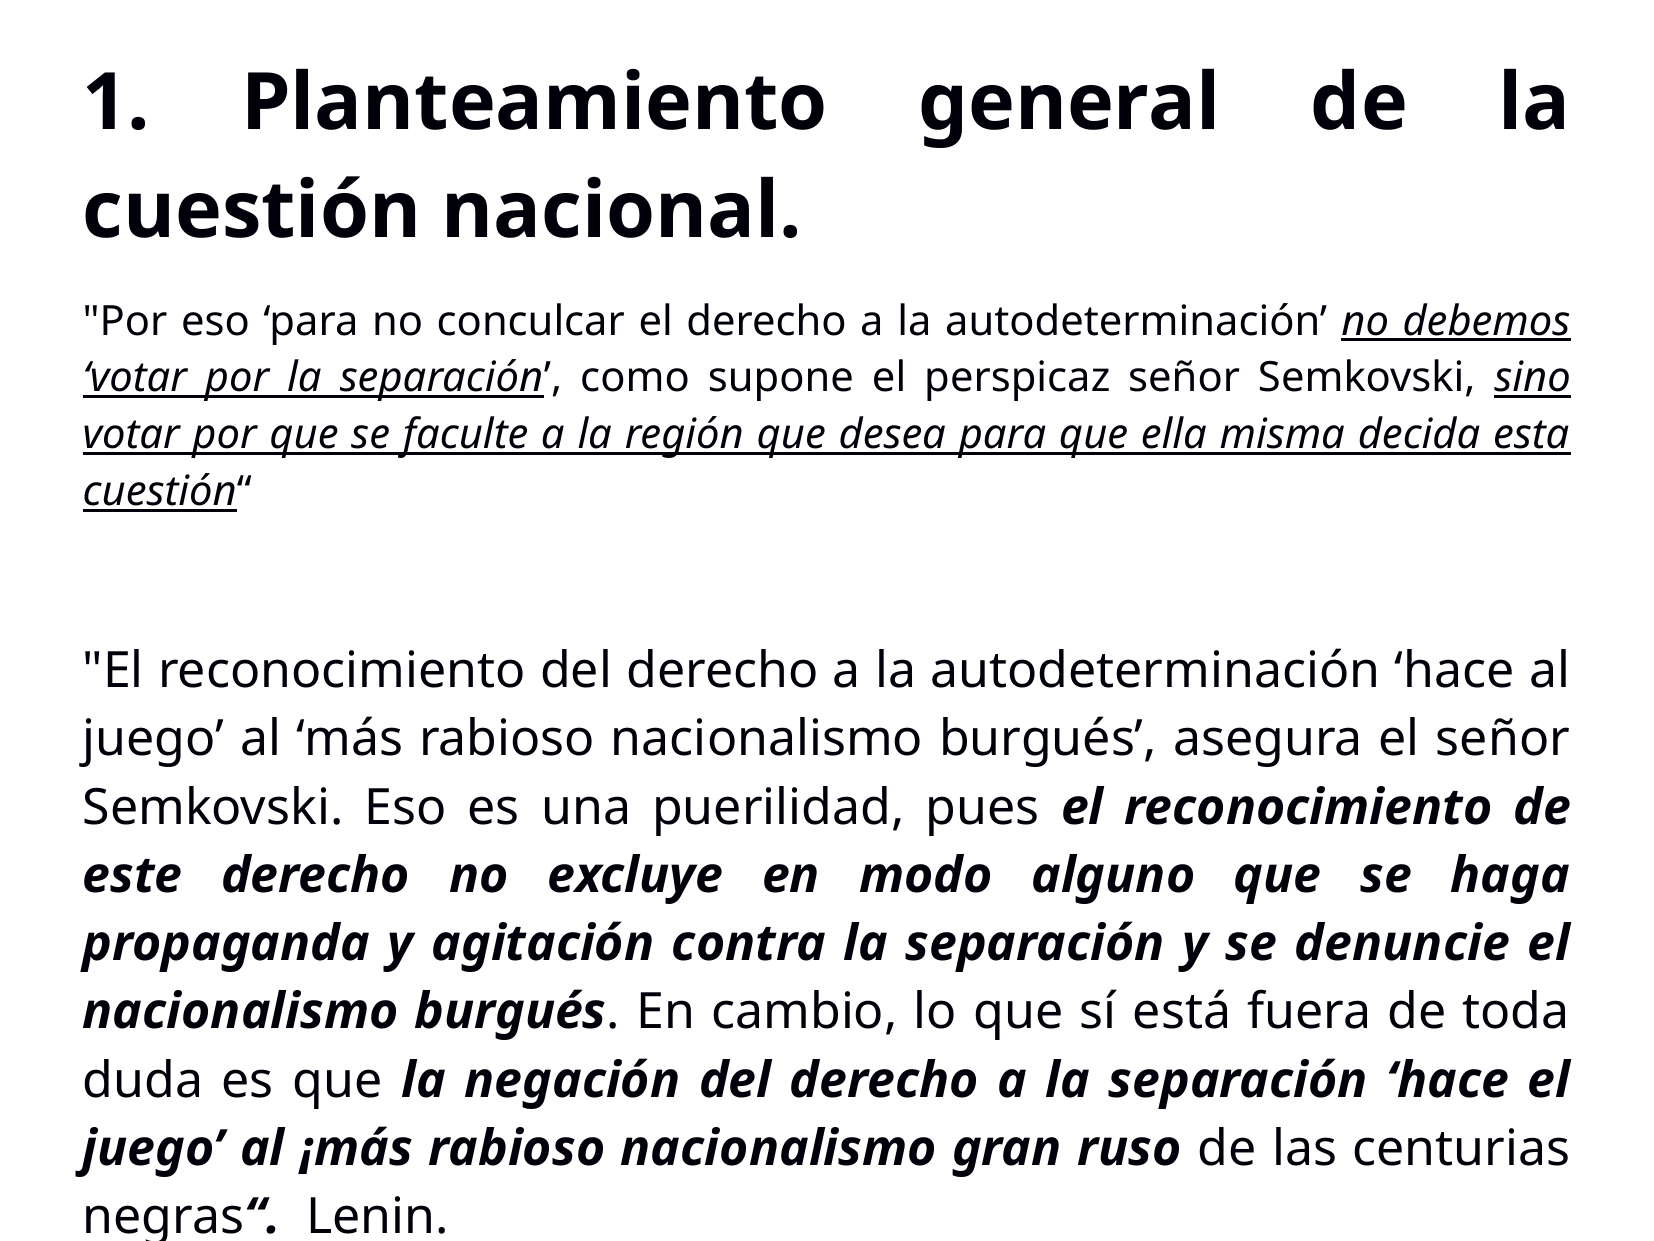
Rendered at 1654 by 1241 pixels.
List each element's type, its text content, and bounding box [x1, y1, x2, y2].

title 1. Planteamiento general de la cuestión nacional. [82, 49, 1571, 257]
list "Por eso ‘para no conculcar el derecho a la autodeterminación’ no debemos ‘votar por la separación’, como supone el perspicaz señor Semkovski, sino votar por que se faculte a la región que desea para que ella misma decida esta cuestión“ "El reconocimiento del derecho a la autodeterminación ‘hace al juego’ al ‘más rabioso nacionalismo burgués’, asegura el señor Semkovski. Eso es una puerilidad, pues el reconocimiento de este derecho no excluye en modo alguno que se haga propaganda y agitación contra la separación y se denuncie el nacionalismo burgués. En cambio, lo que sí está fuera de toda duda es que la negación del derecho a la separación ‘hace el juego’ al ¡más rabioso nacionalismo gran ruso de las centurias negras“. Lenin. [82, 290, 1571, 1165]
